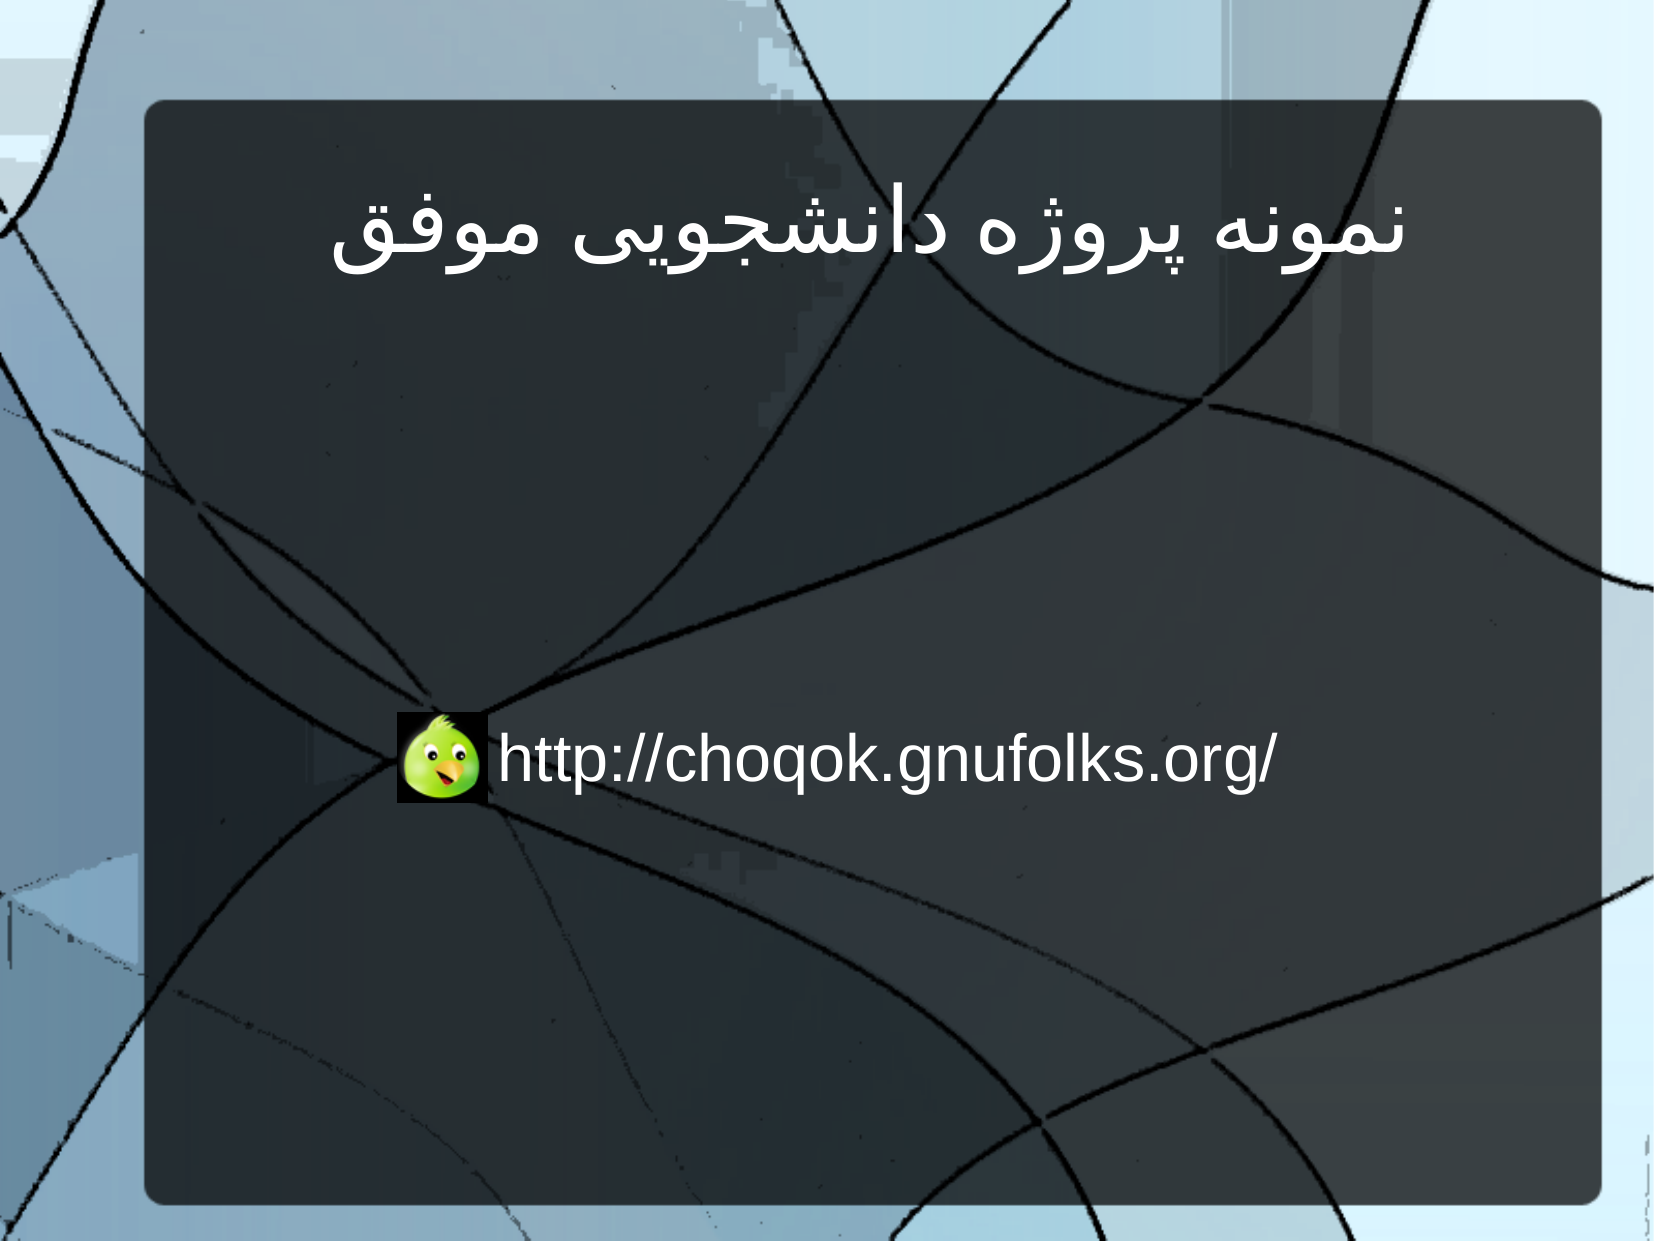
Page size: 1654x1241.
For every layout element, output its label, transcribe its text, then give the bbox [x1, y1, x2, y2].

title نمونه پروژه دانشجویی موفق [159, 108, 1583, 325]
subtitle http://choqok.gnufolks.org/ [206, 356, 1571, 1161]
picture [0, 0, 1654, 1241]
